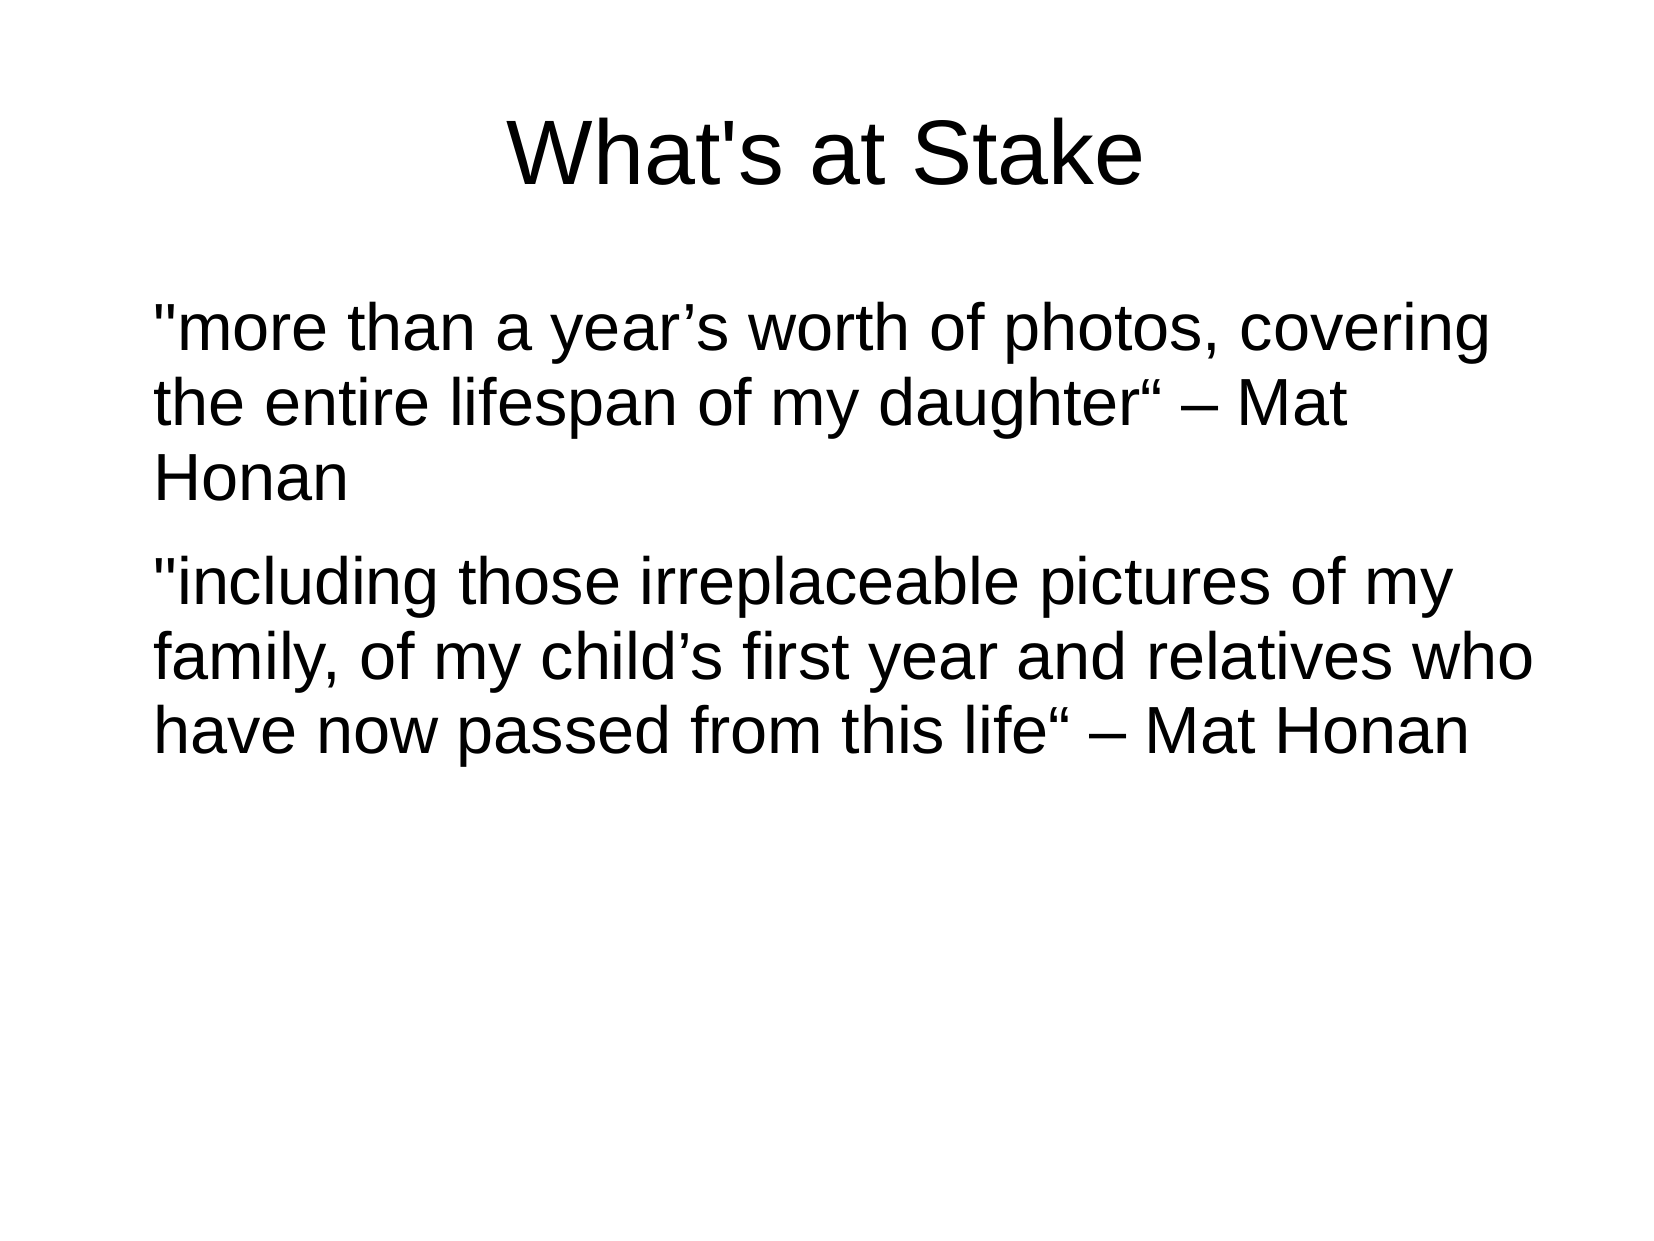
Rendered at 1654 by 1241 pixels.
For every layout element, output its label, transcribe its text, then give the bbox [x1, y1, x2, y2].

title What's at Stake [82, 49, 1571, 257]
list "more than a year’s worth of photos, covering the entire lifespan of my daughter“ – Mat Honan "including those irreplaceable pictures of my family, of my child’s first year and relatives who have now passed from this life“ – Mat Honan [82, 290, 1538, 1010]
